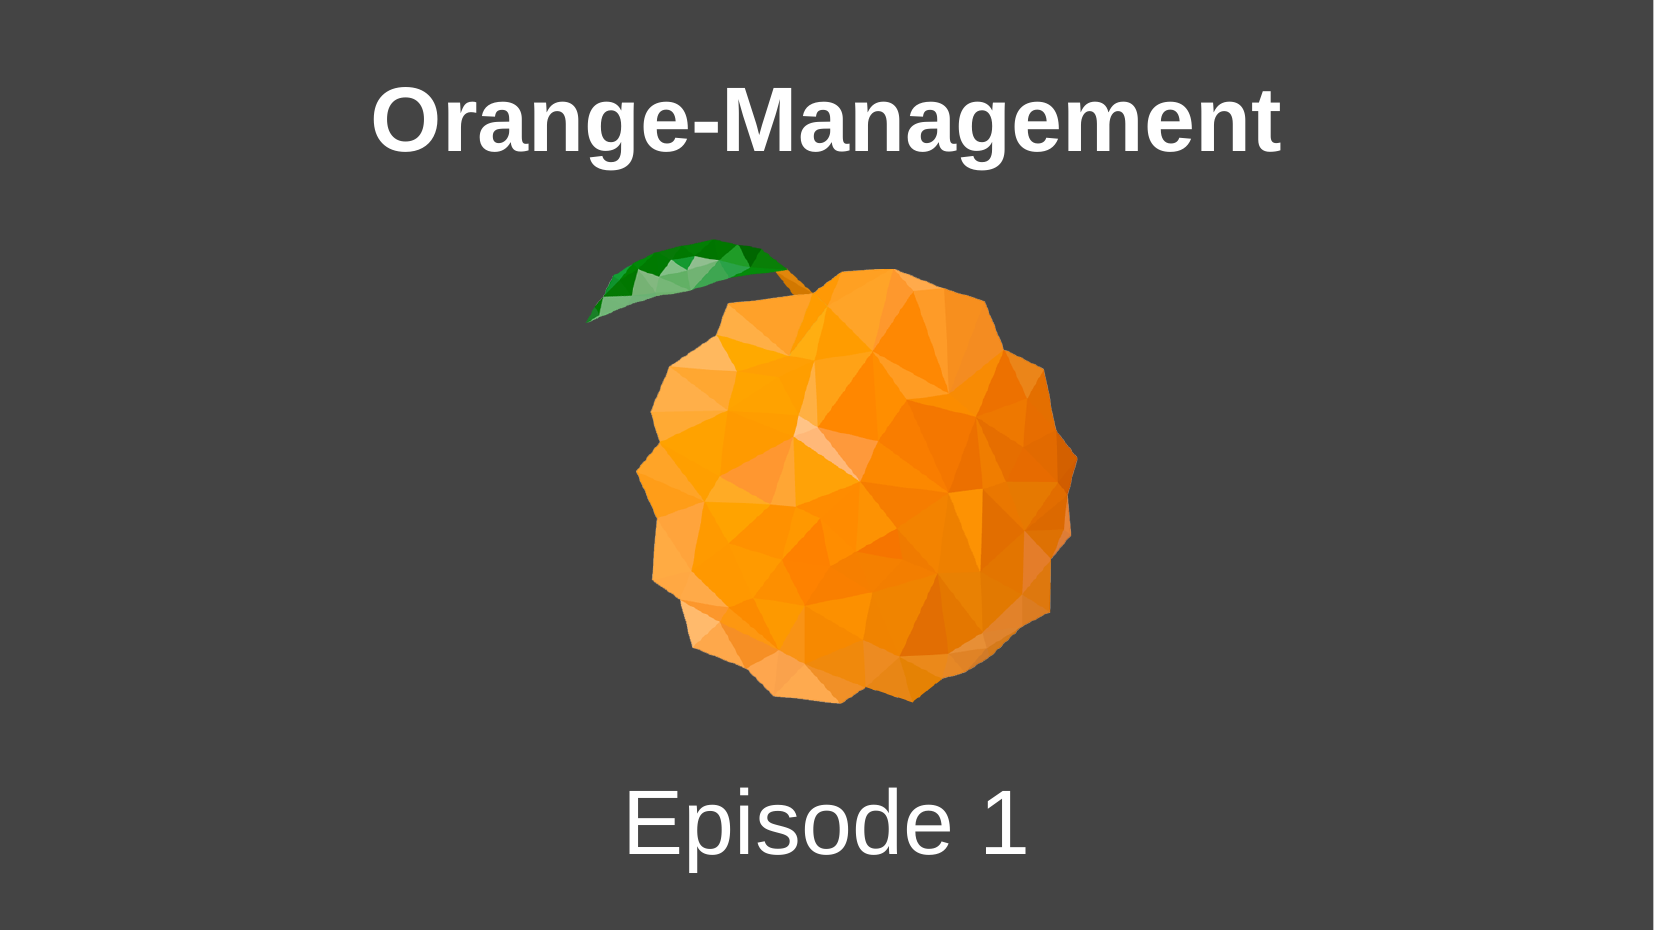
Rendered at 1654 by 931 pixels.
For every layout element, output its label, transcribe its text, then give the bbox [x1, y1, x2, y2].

title Orange-Management [0, 15, 1654, 226]
title Episode 1 [0, 744, 1654, 901]
picture [585, 239, 1078, 704]
